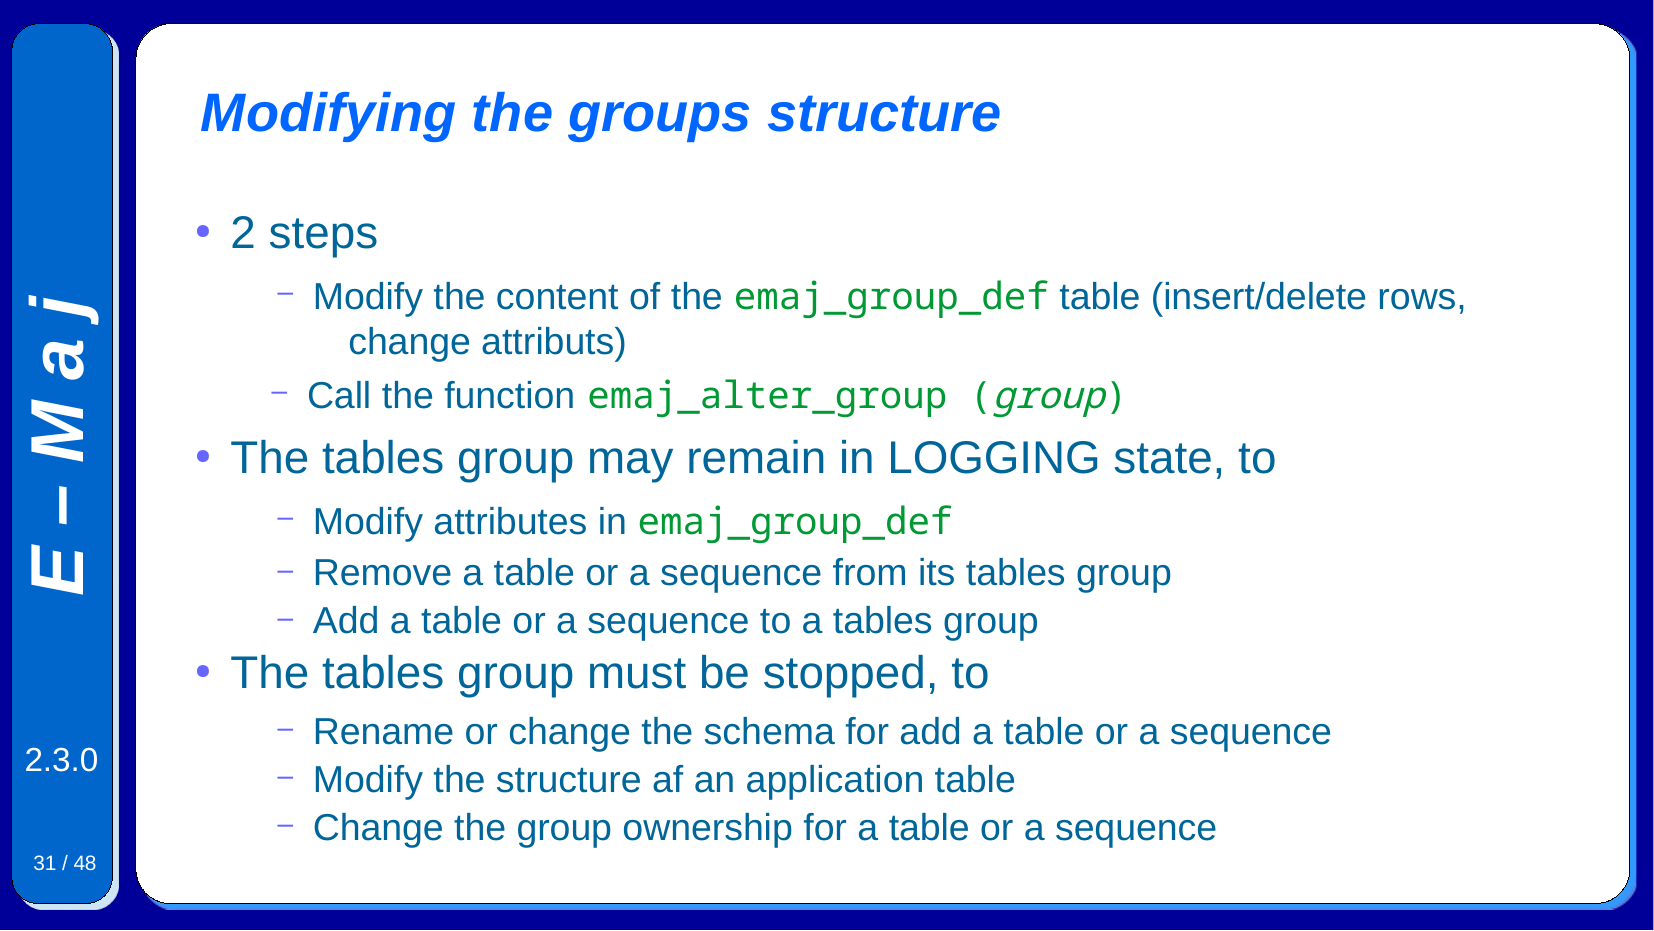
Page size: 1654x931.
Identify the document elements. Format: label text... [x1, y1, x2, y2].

title Modifying the groups structure [200, 34, 1575, 191]
list 2 steps Modify the content of the emaj_group_def table (insert/delete rows, change attributs) Call the function emaj_alter_group (group) The tables group may remain in LOGGING state, to Modify attributes in emaj_group_def Remove a table or a sequence from its tables group Add a table or a sequence to a tables group The tables group must be stopped, to Rename or change the schema for add a table or a sequence Modify the structure af an application table Change the group ownership for a table or a sequence [177, 206, 1587, 837]
